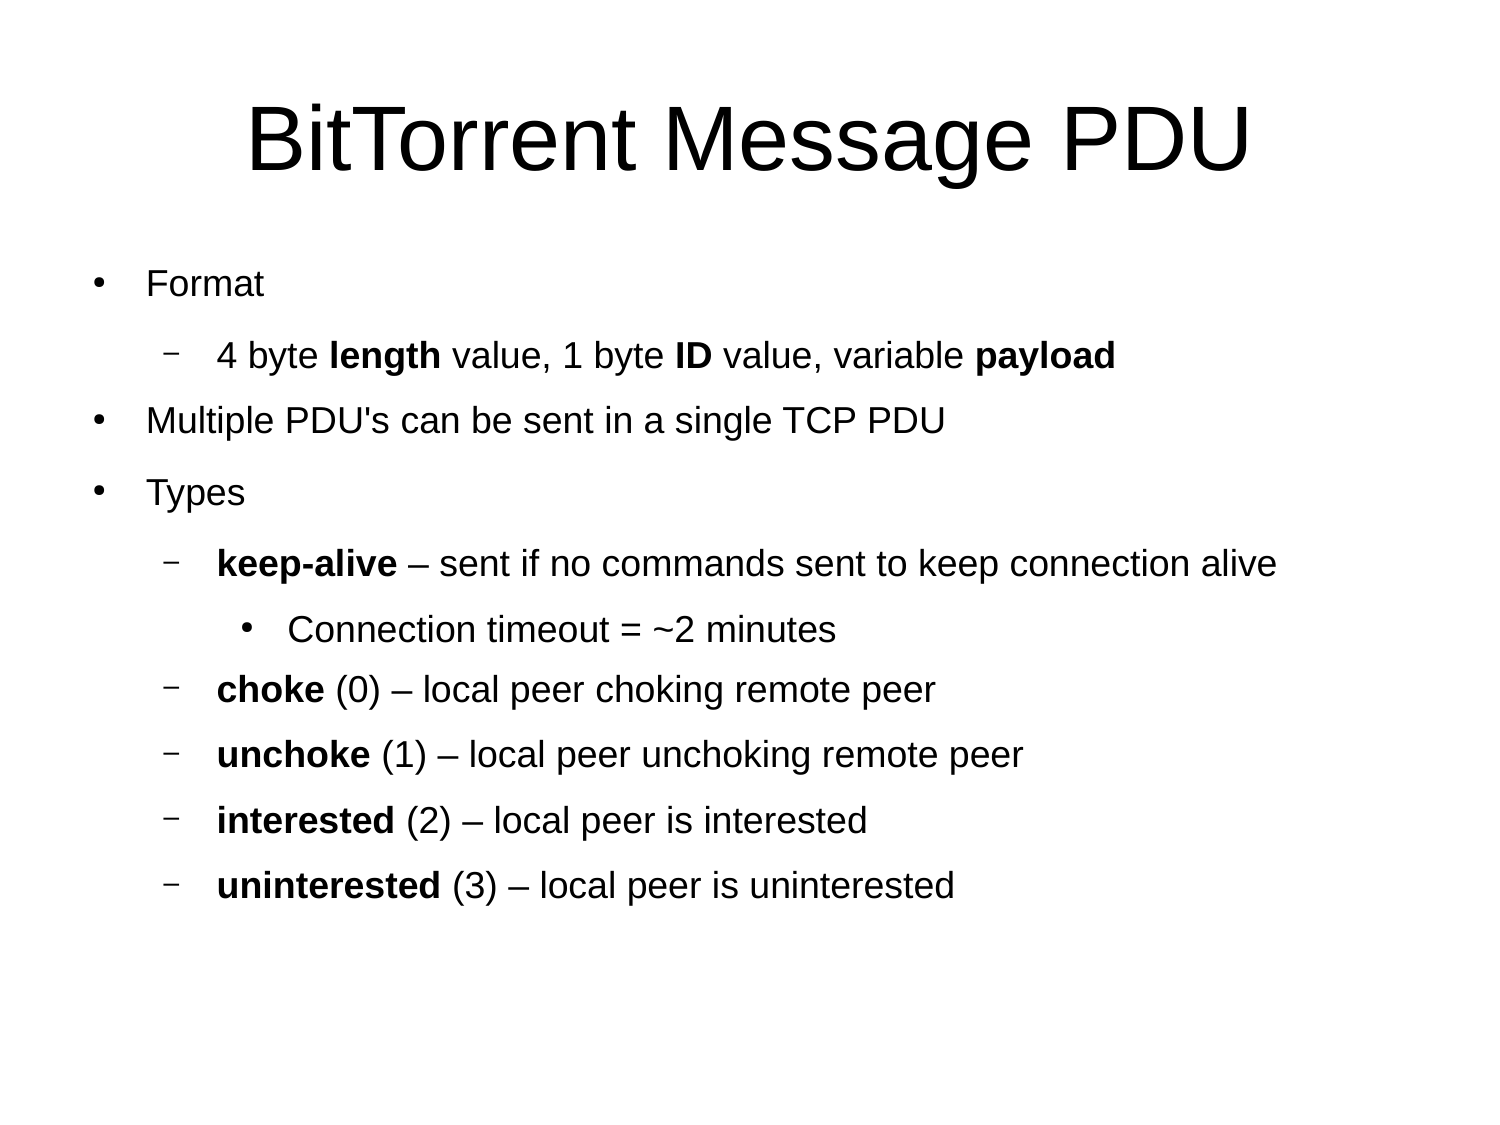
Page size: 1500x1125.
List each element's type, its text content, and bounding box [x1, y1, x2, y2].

list Format 4 byte length value, 1 byte ID value, variable payload Multiple PDU's can be sent in a single TCP PDU Types keep-alive – sent if no commands sent to keep connection alive Connection timeout = ~2 minutes choke (0) – local peer choking remote peer unchoke (1) – local peer unchoking remote peer interested (2) – local peer is interested uninterested (3) – local peer is uninterested [75, 262, 1425, 1066]
title BitTorrent Message PDU [75, 45, 1425, 233]
